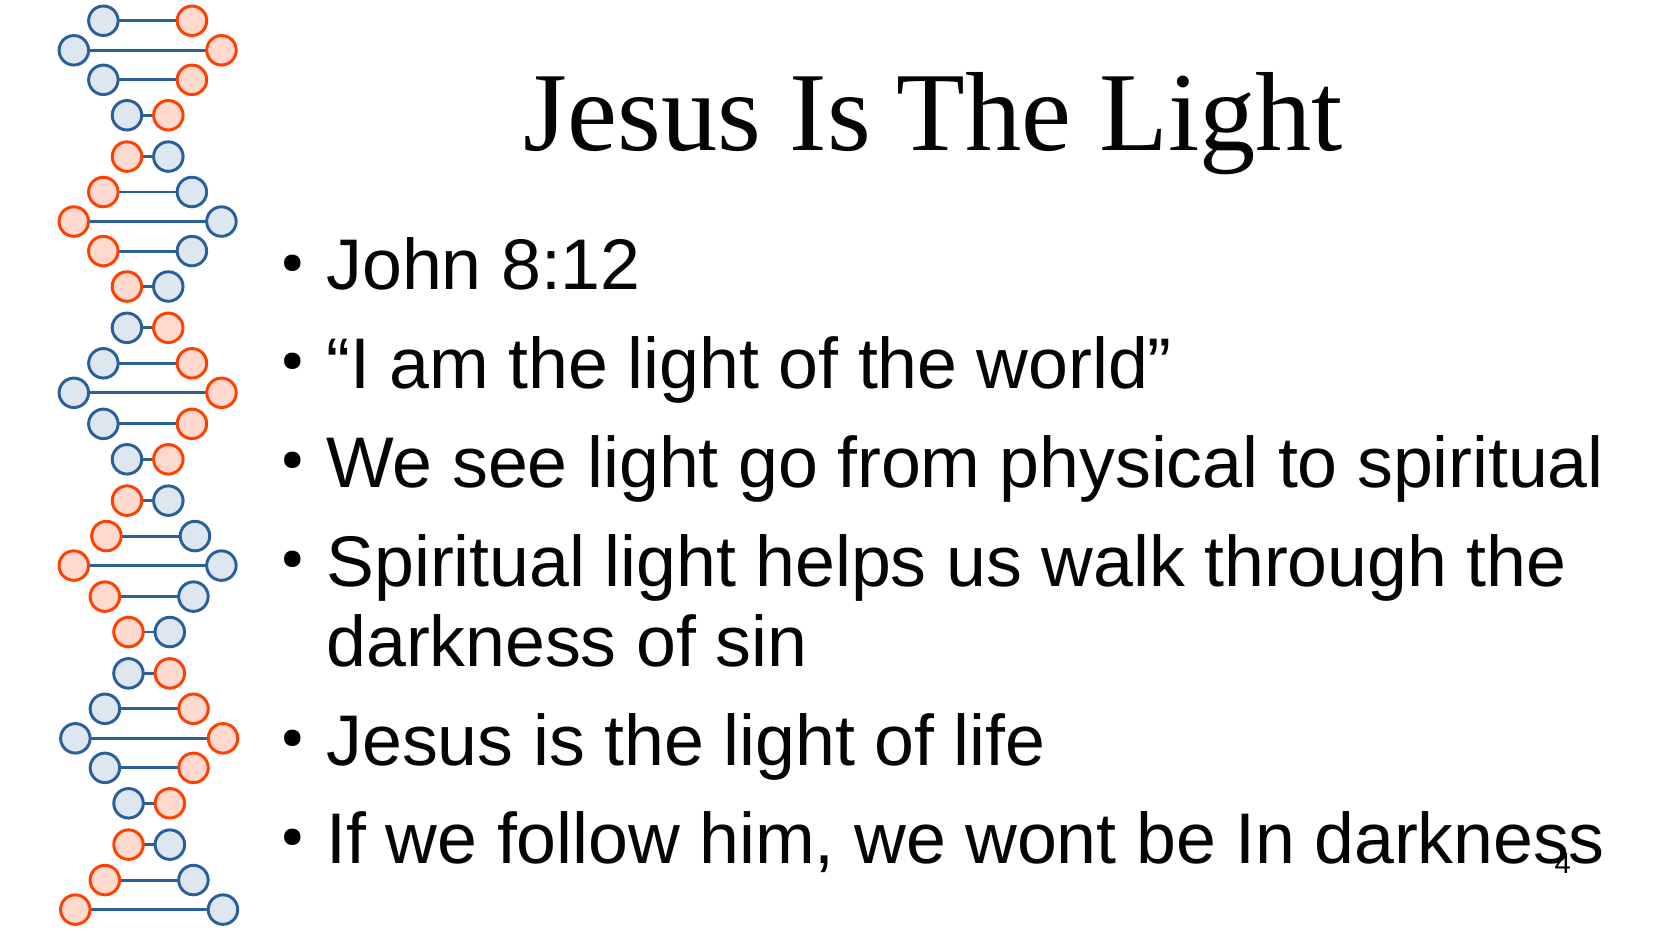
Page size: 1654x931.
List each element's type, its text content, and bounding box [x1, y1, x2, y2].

list John 8:12 “I am the light of the world” We see light go from physical to spiritual Spiritual light helps us walk through the darkness of sin Jesus is the light of life If we follow him, we wont be In darkness [265, 224, 1613, 901]
title Jesus Is The Light [283, 35, 1613, 189]
